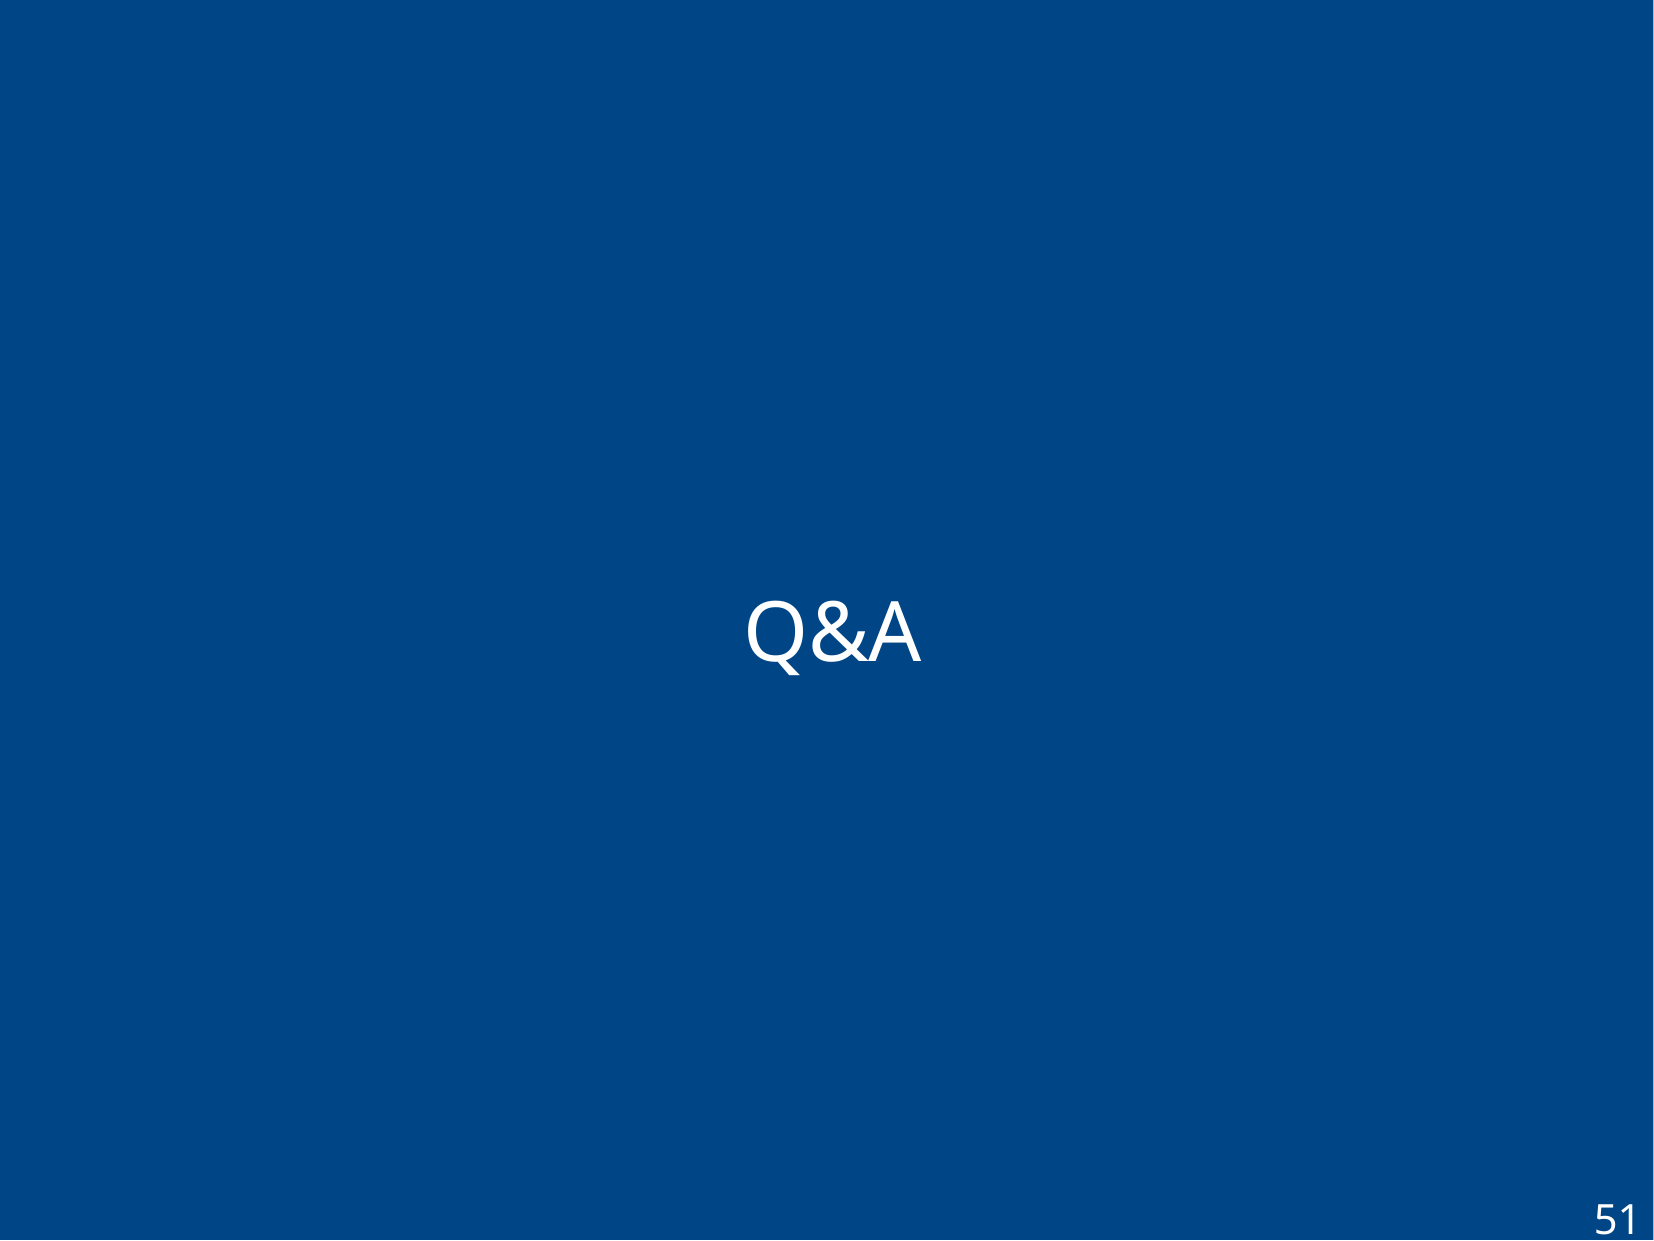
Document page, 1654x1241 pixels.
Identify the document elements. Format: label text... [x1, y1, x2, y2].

text_box Q&A [728, 565, 926, 675]
